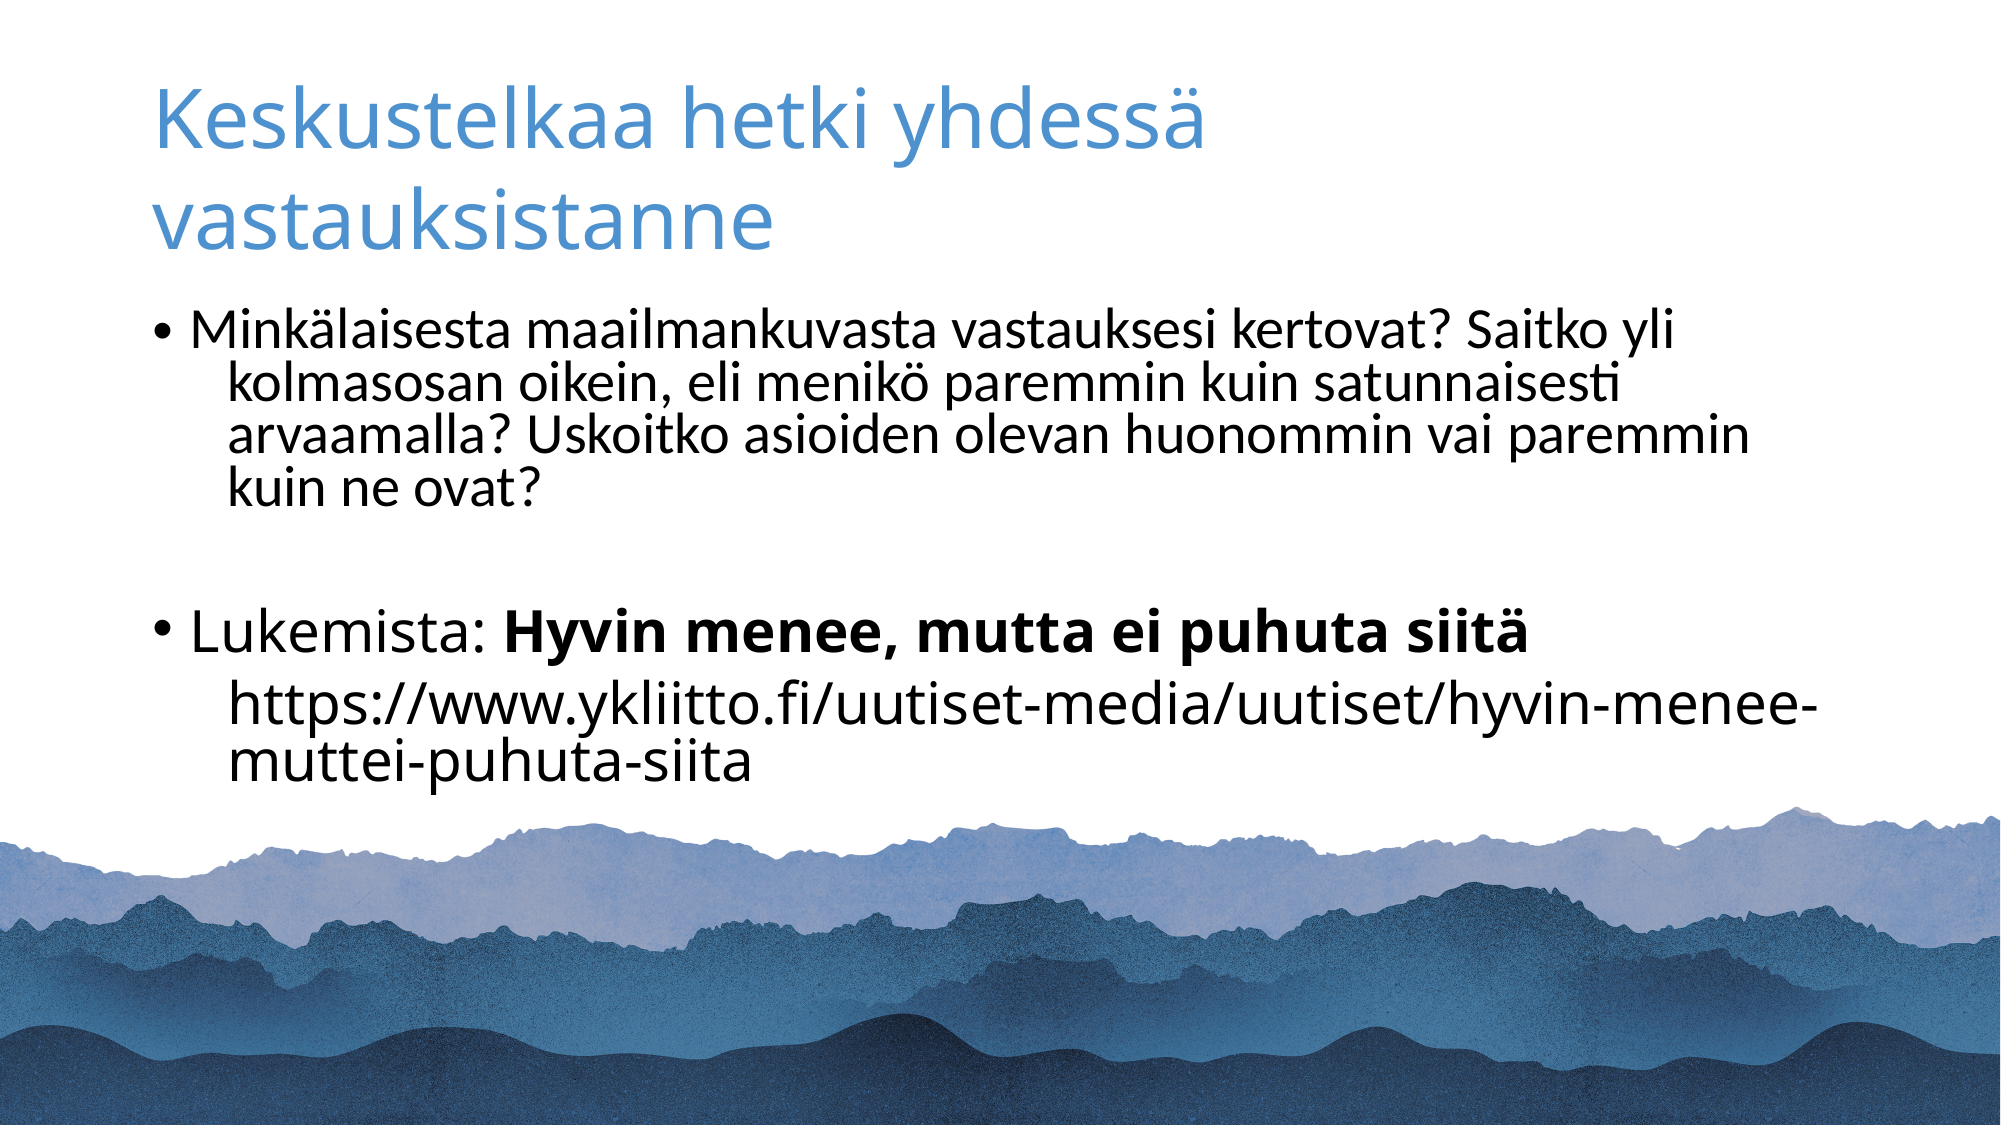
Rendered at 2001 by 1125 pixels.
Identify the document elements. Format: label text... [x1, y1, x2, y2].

title Keskustelkaa hetki yhdessä vastauksistanne [137, 59, 1863, 278]
list Minkälaisesta maailmankuvasta vastauksesi kertovat? Saitko yli kolmasosan oikein, eli menikö paremmin kuin satunnaisesti arvaamalla? Uskoitko asioiden olevan huonommin vai paremmin kuin ne ovat? Lukemista: Hyvin menee, mutta ei puhuta siitä https://www.ykliitto.fi/uutiset-media/uutiset/hyvin-menee-muttei-puhuta-siita [137, 299, 1863, 1014]
